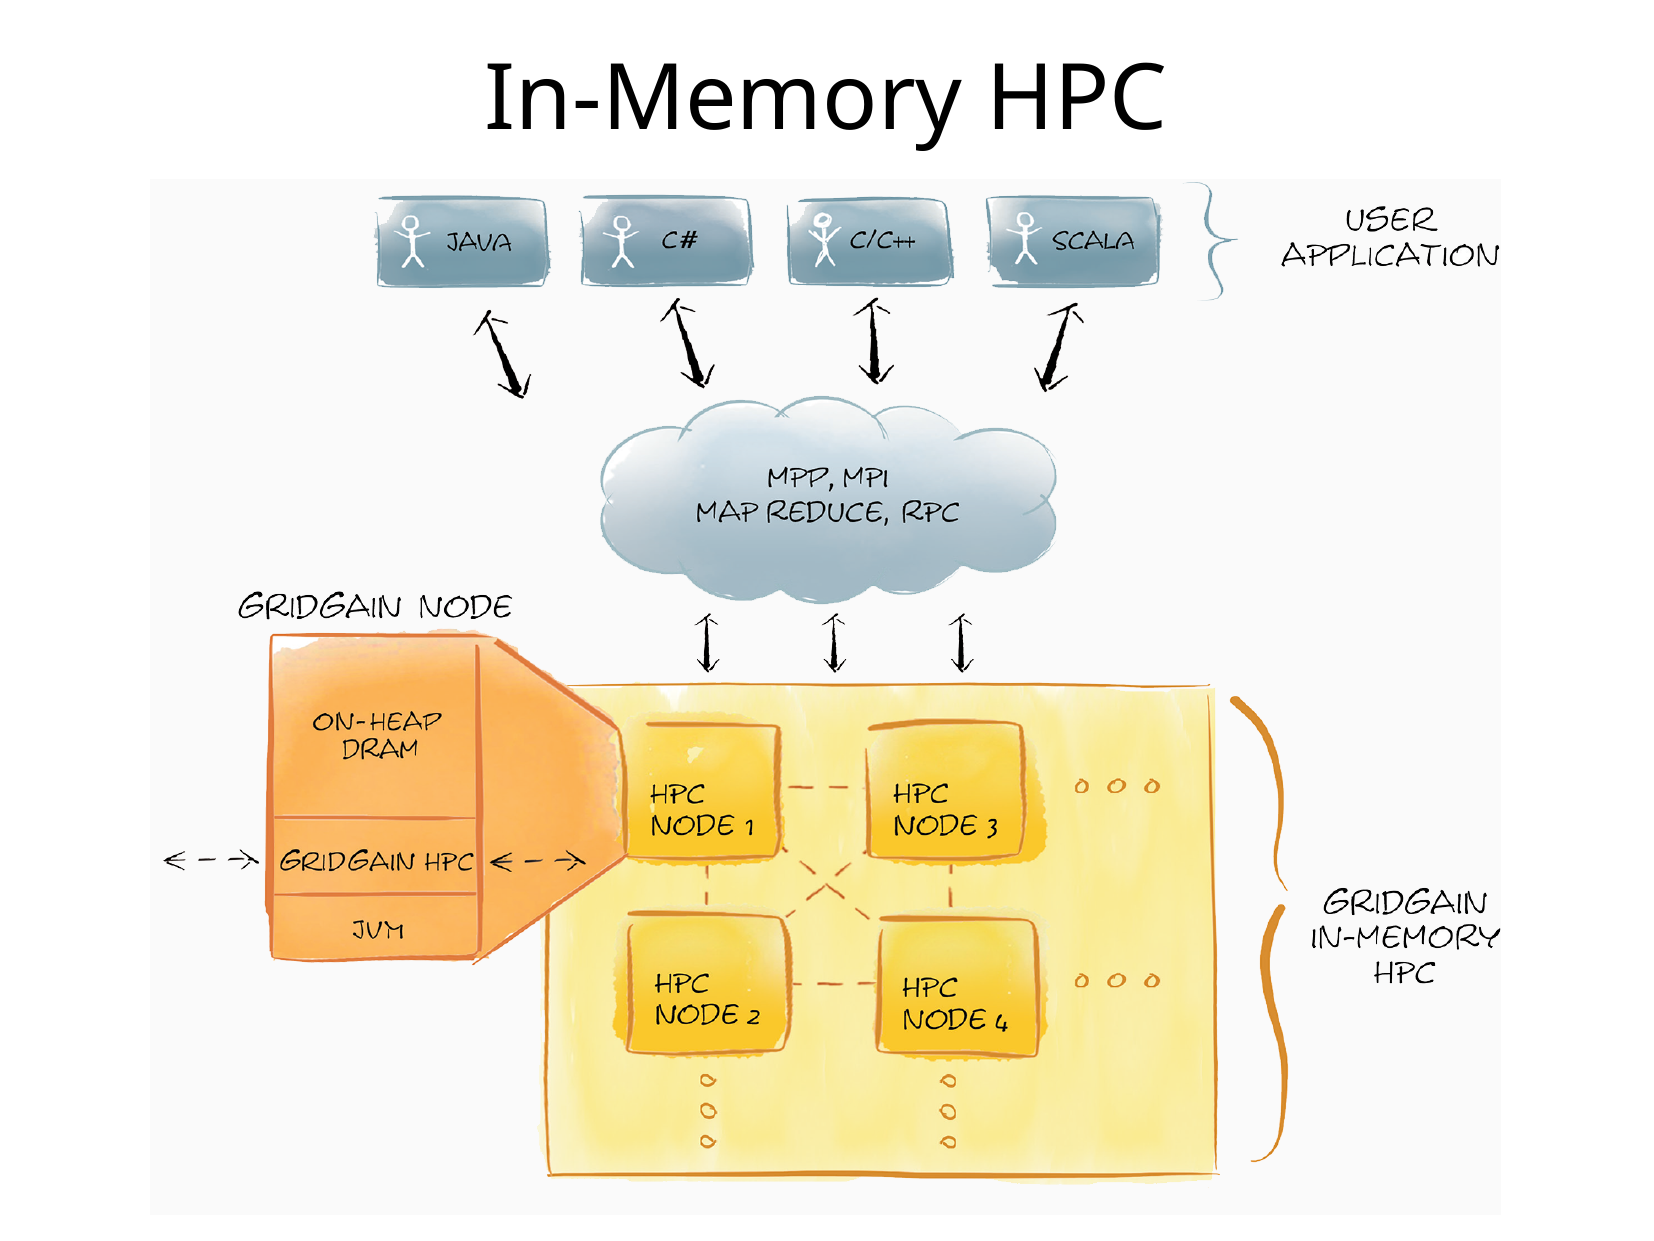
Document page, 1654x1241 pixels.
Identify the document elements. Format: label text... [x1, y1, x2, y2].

title In-Memory HPC [82, 0, 1571, 198]
picture [150, 179, 1501, 1216]
